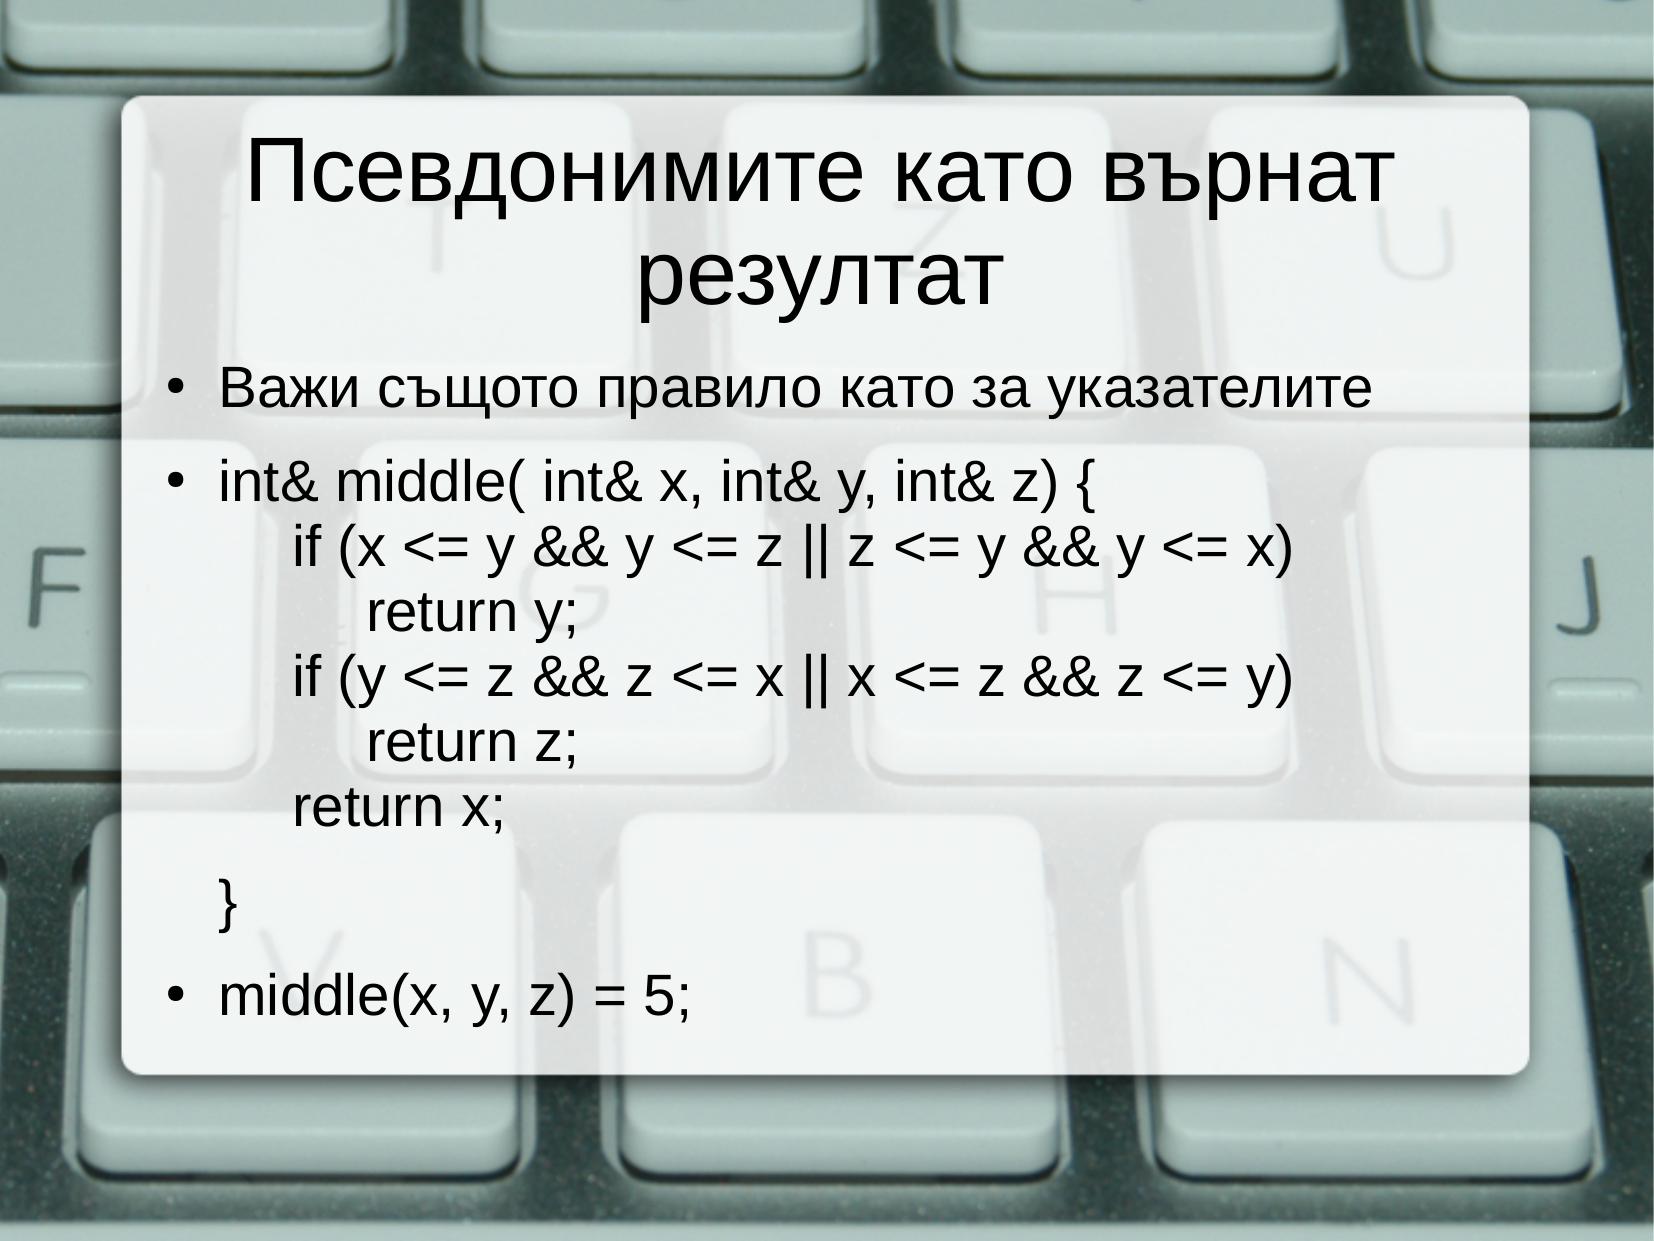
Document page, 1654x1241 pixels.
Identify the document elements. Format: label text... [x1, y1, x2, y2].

picture [0, 0, 1654, 1241]
title Псевдонимите като върнат резултат [135, 117, 1506, 325]
list Важи същото правило като за указателите int& middle( int& x, int& y, int& z) { if (x <= y && y <= z || z <= y && y <= x) return y; if (y <= z && z <= x || x <= z && z <= y) return z; return x; } middle(x, y, z) = 5; [147, 354, 1506, 1074]
